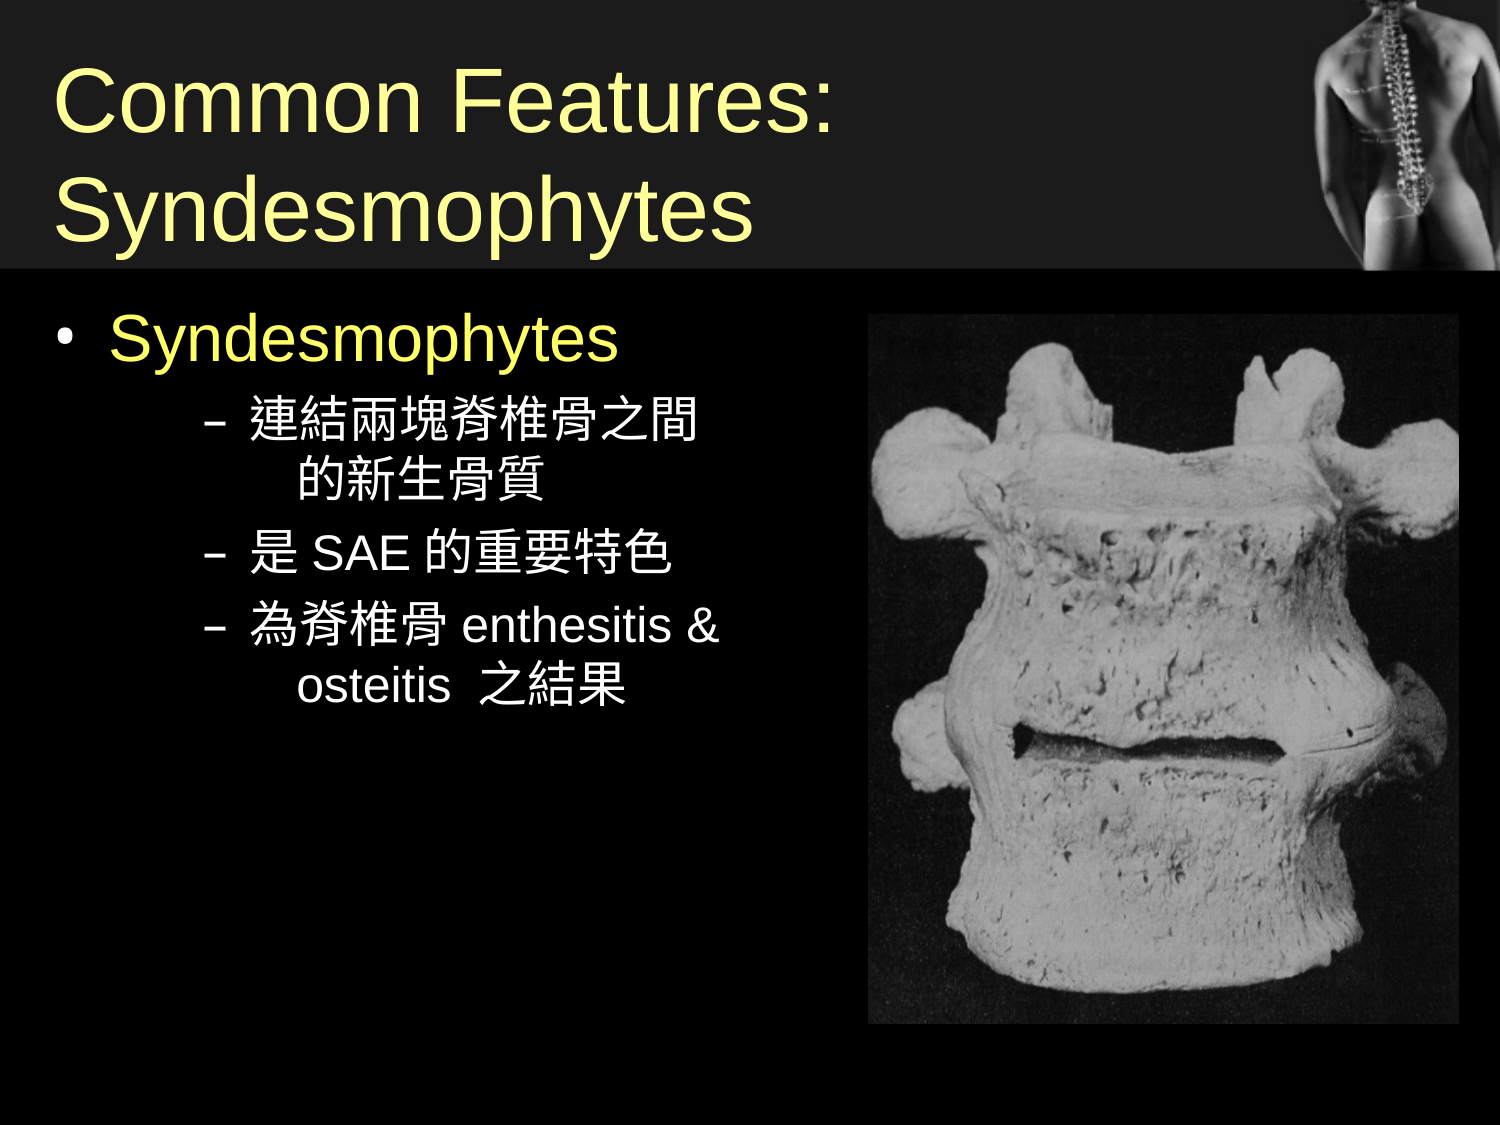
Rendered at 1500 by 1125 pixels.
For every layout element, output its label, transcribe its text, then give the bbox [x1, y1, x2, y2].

list Syndesmophytes 連結兩塊脊椎骨之間的新生骨質 是SAE的重要特色 為脊椎骨enthesitis & osteitis 之結果 [37, 287, 744, 1000]
picture [868, 314, 1459, 1024]
title Common Features: Syndesmophytes [37, 32, 1300, 228]
